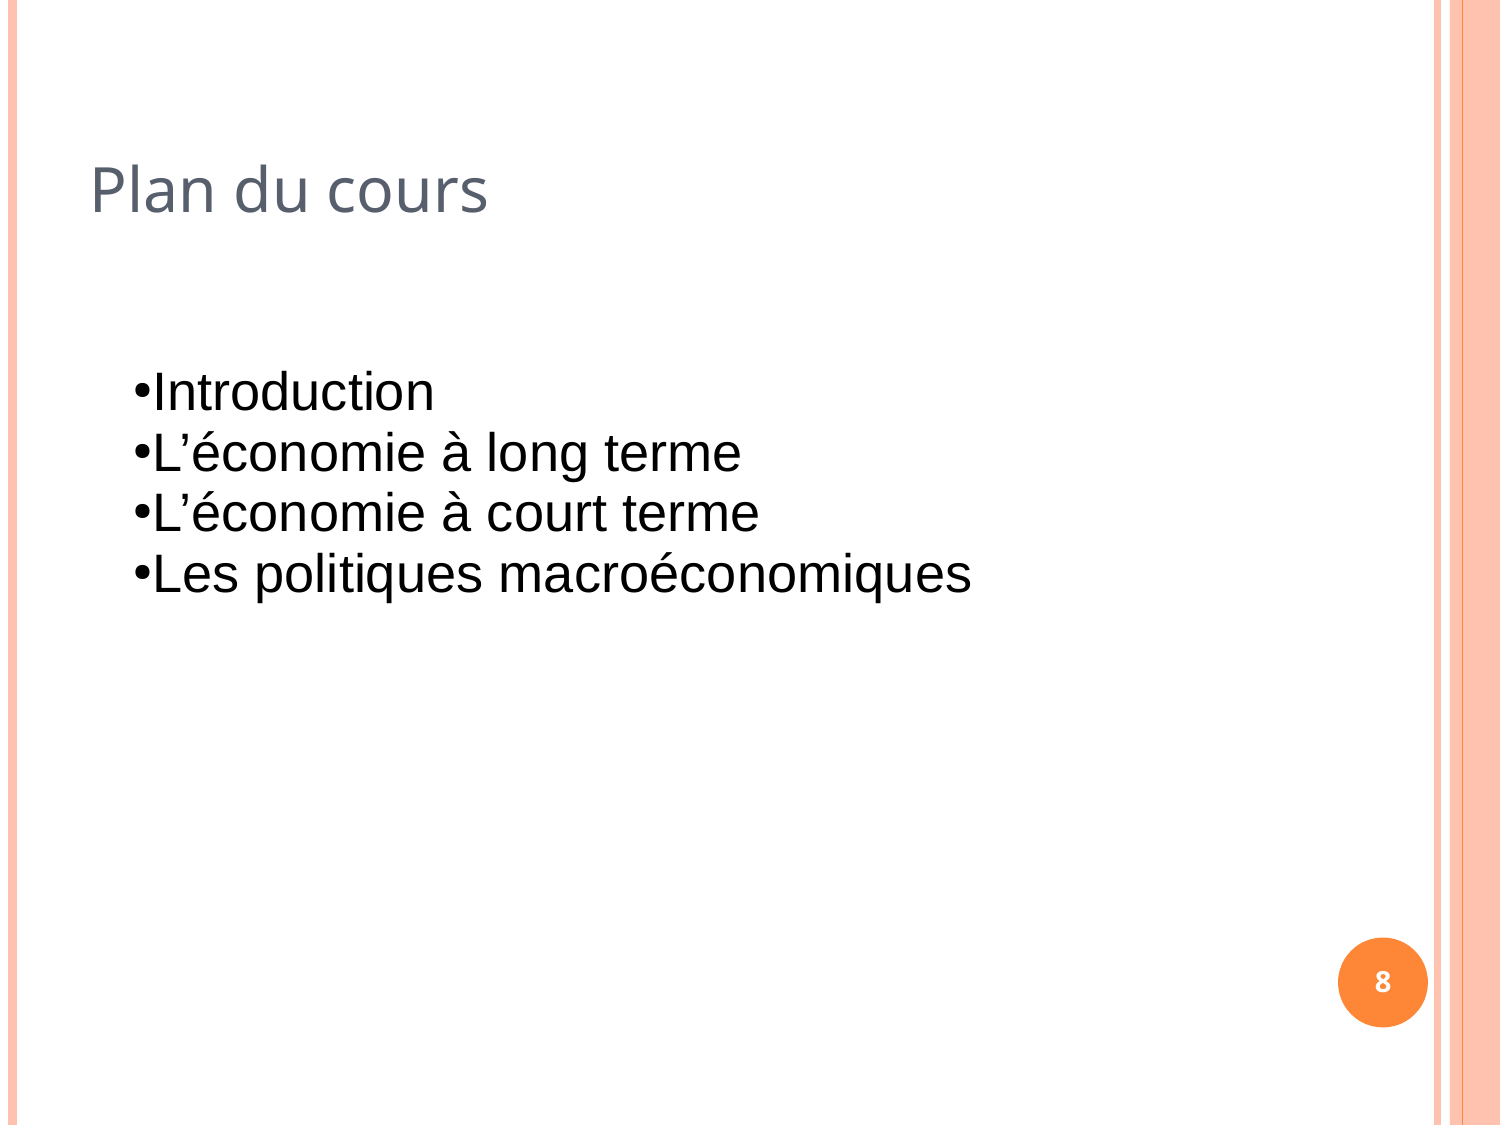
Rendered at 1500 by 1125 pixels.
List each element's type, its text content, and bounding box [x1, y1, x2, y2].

text_box <numéro> [1333, 940, 1434, 1027]
text_box Plan du cours [74, 45, 1300, 233]
text_box Introduction L’économie à long terme L’économie à court terme Les politiques macroéconomiques [118, 354, 1300, 857]
